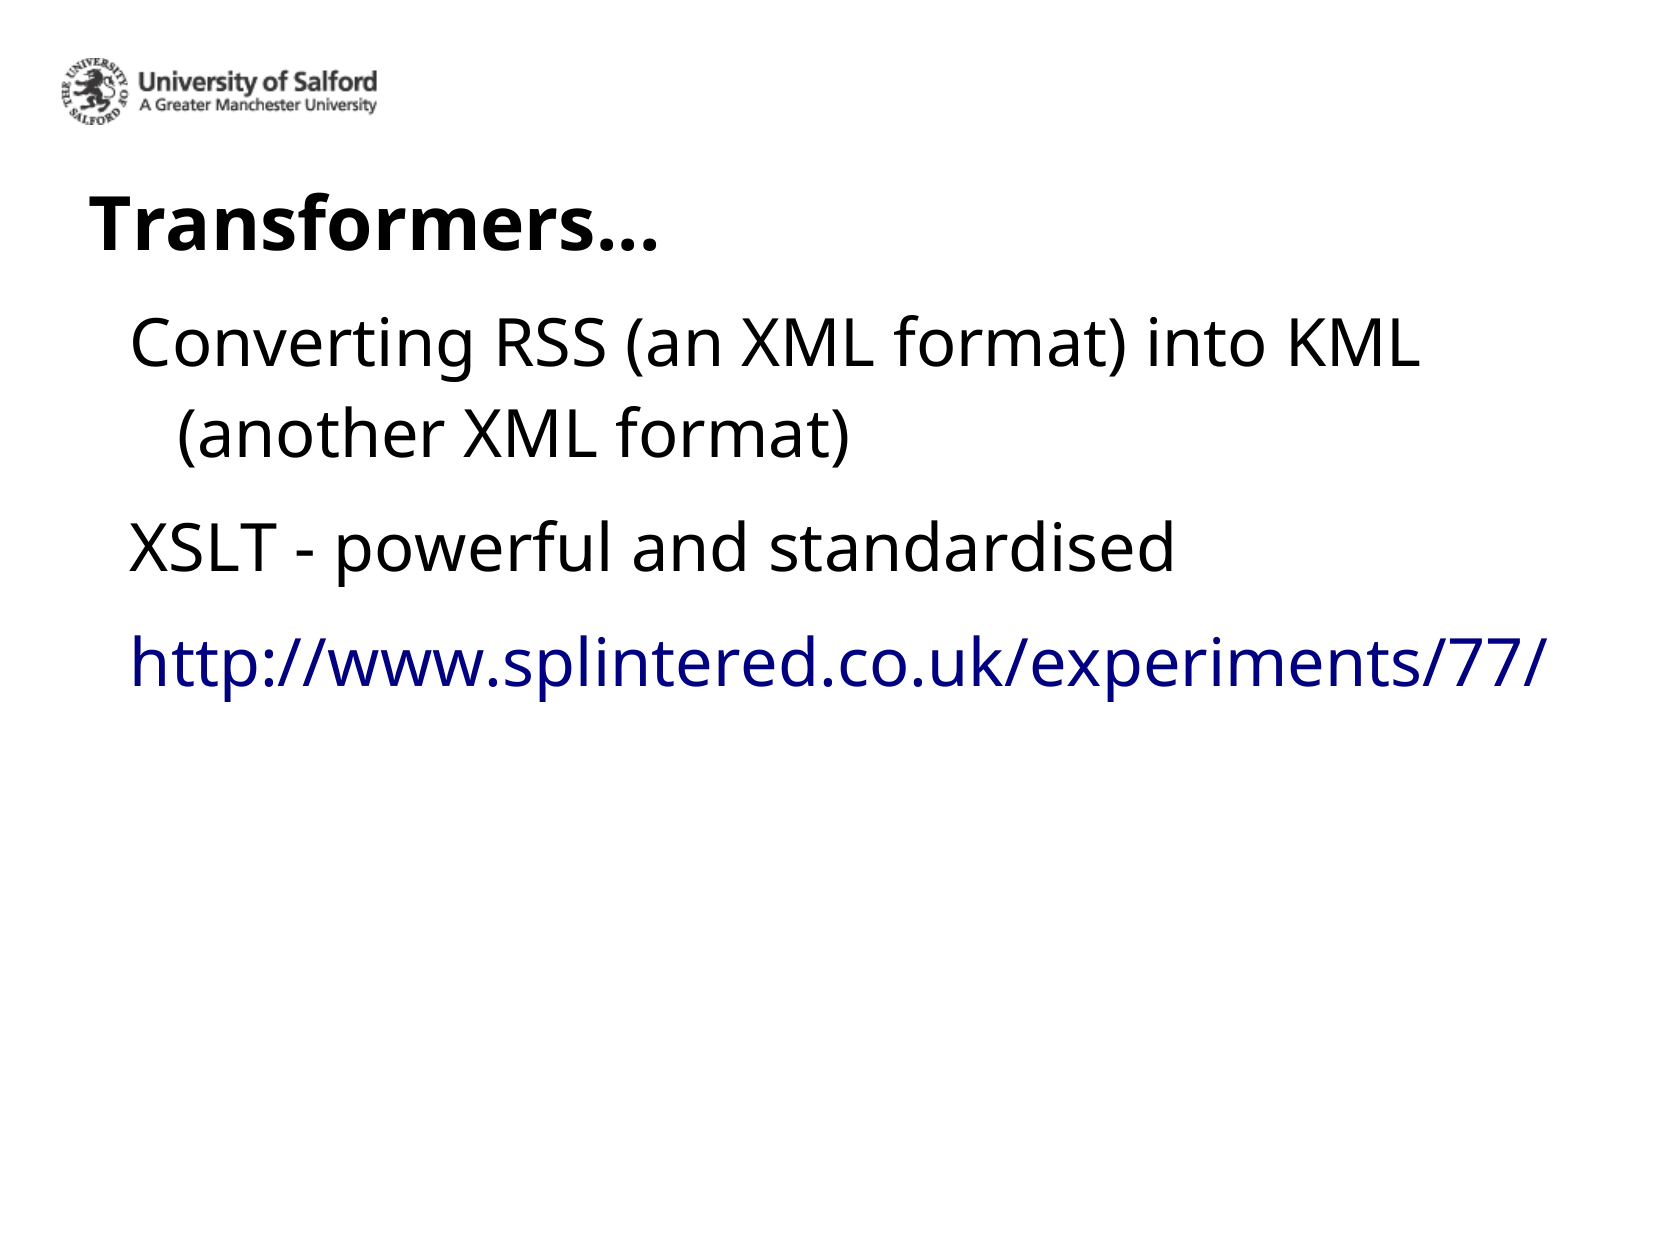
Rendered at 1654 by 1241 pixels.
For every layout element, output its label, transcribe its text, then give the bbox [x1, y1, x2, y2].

title Transformers... [88, 178, 1565, 269]
list Converting RSS (an XML format) into KML (another XML format) XSLT - powerful and standardised http://www.splintered.co.uk/experiments/77/ [88, 295, 1565, 1137]
picture [59, 58, 380, 125]
